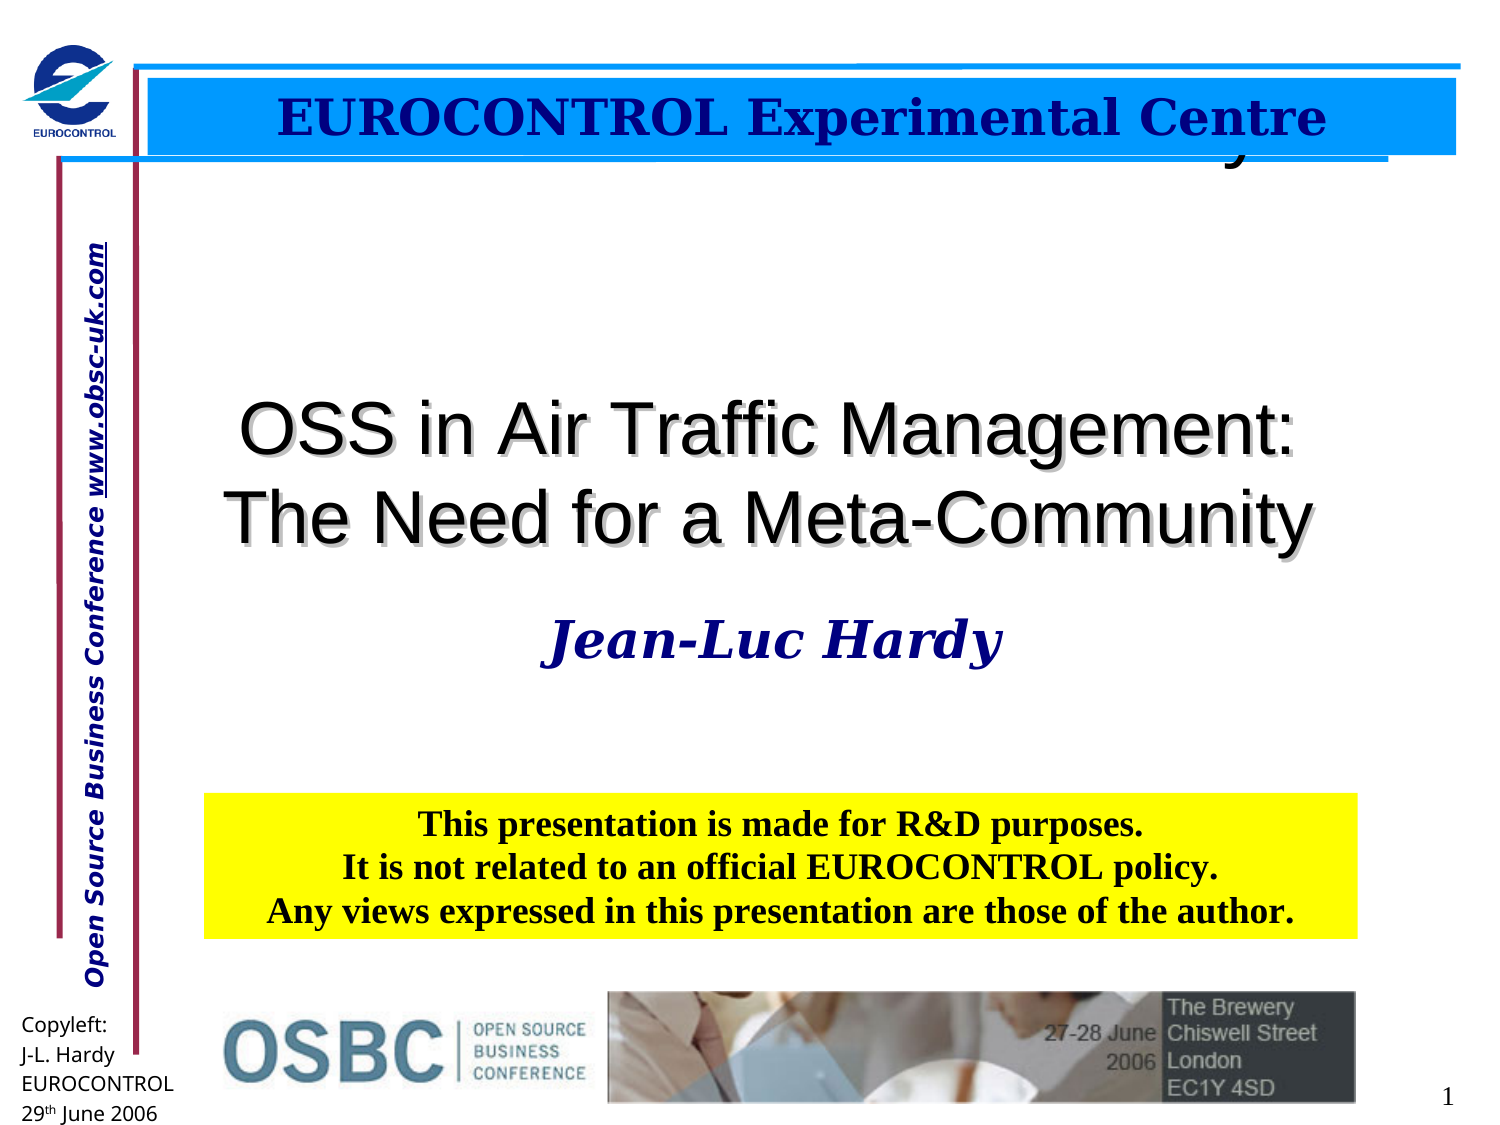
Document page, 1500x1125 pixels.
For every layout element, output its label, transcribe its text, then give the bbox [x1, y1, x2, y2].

picture [22, 45, 116, 137]
text_box This presentation is made for R&D purposes. It is not related to an official EUROCONTROL policy. Any views expressed in this presentation are those of the author. [204, 792, 1358, 939]
text_box EUROCONTROL Experimental Centre [147, 77, 1457, 153]
title OSS in Air Traffic Management: The Need for a Meta-Community [147, 349, 1388, 591]
subtitle Jean-Luc Hardy [233, 609, 1284, 792]
picture [201, 991, 1356, 1104]
